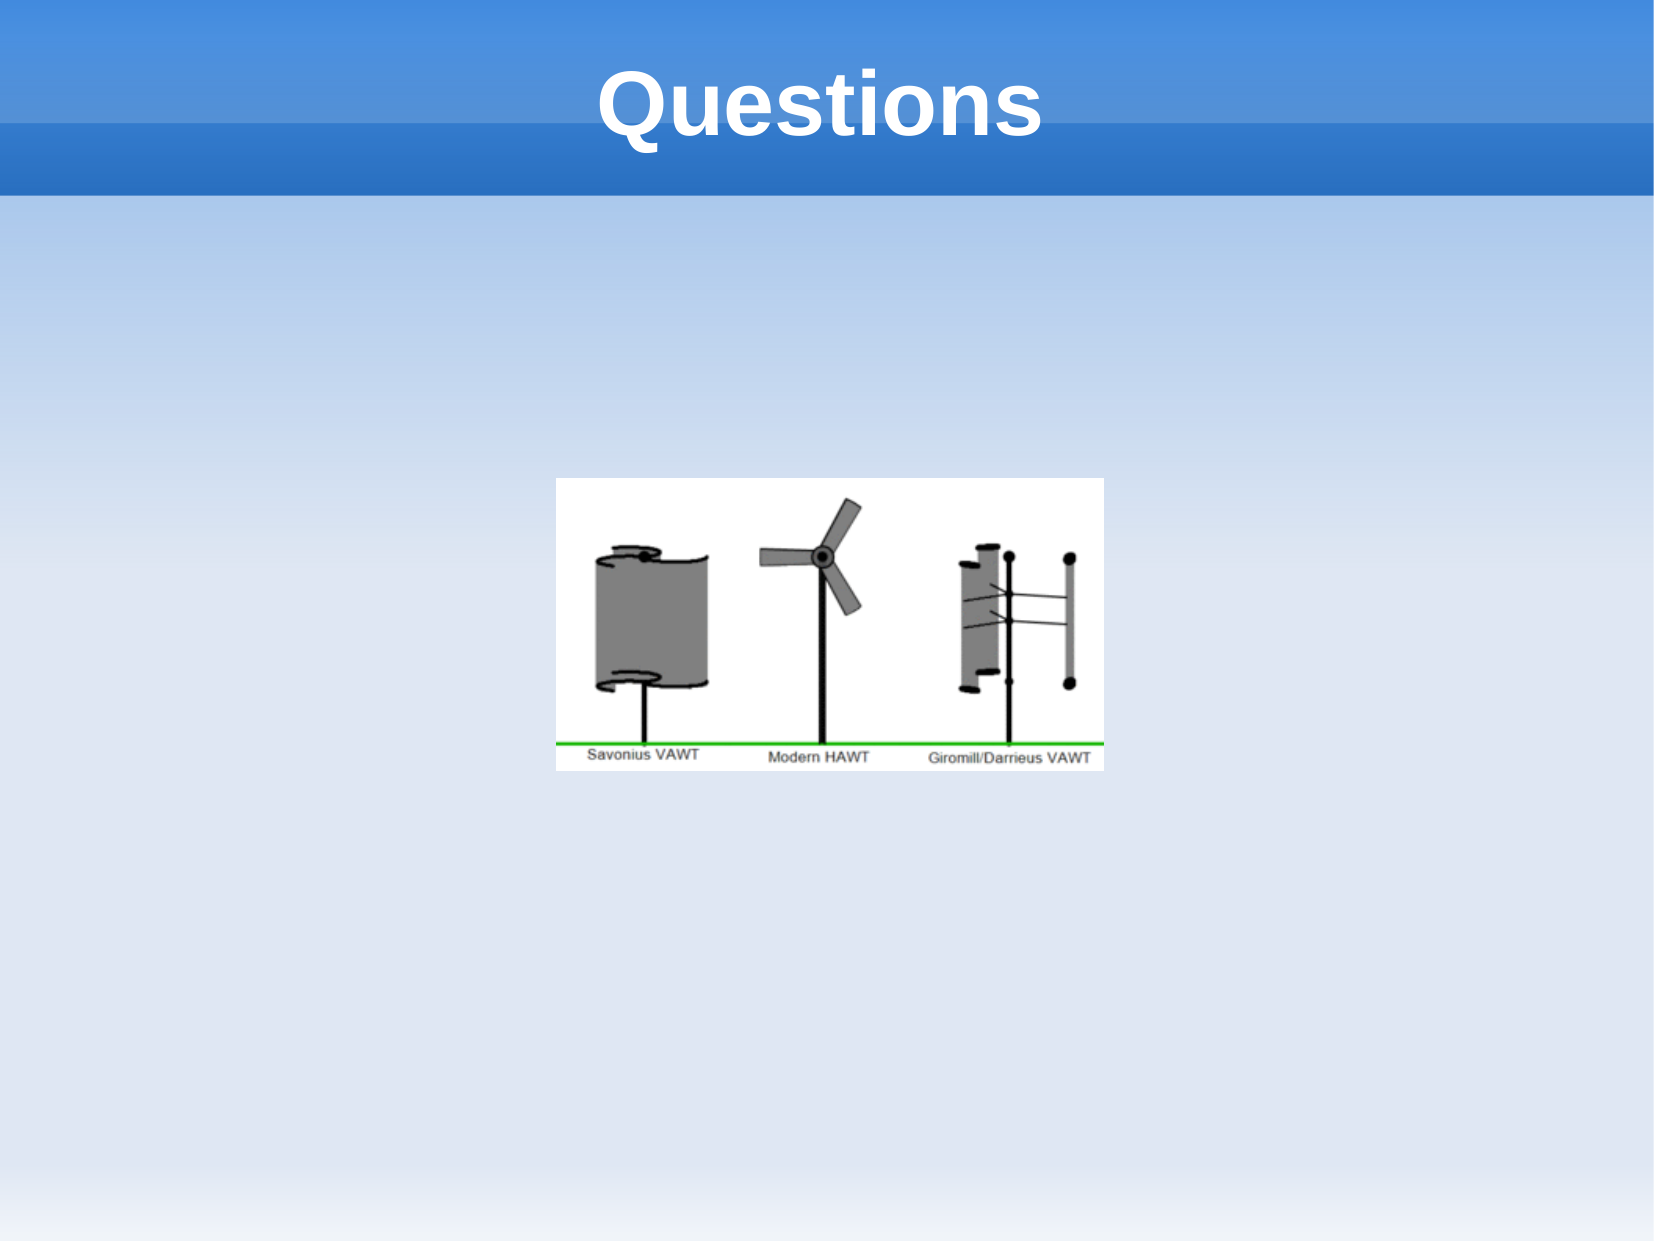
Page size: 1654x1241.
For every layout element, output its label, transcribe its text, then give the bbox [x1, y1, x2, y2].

title Questions [76, 7, 1565, 200]
picture [0, 0, 1654, 1241]
